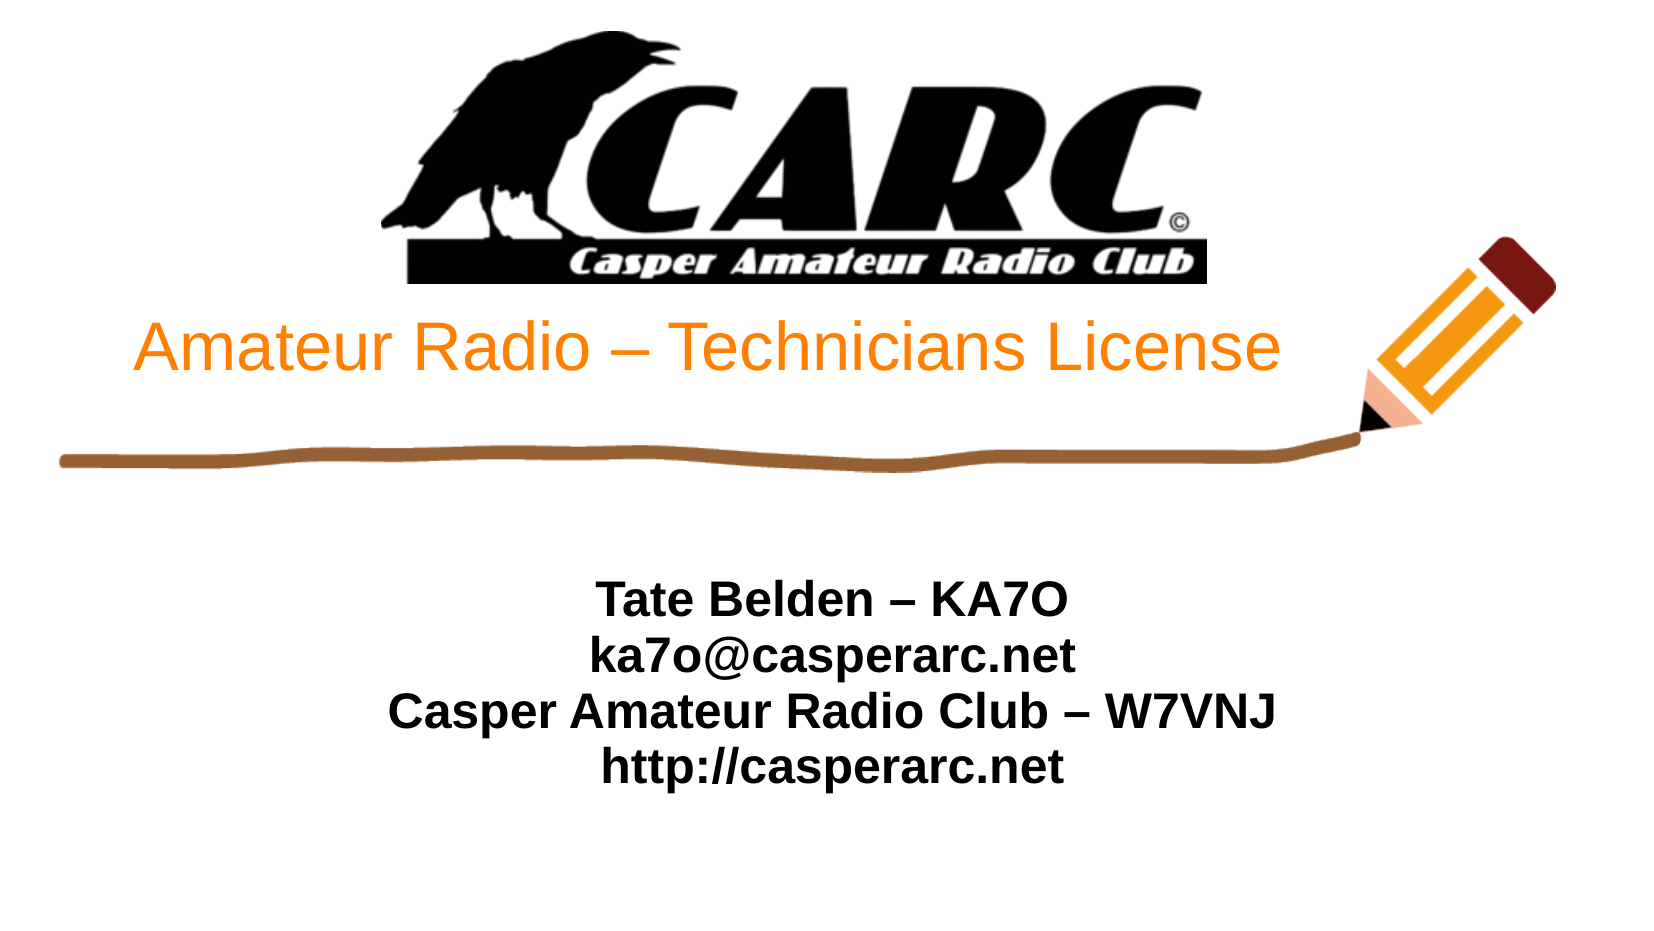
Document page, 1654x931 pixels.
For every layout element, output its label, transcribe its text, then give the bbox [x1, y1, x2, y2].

title Amateur Radio – Technicians License [88, 265, 1329, 429]
text_box Tate Belden – KA7O ka7o@casperarc.net Casper Amateur Radio Club – W7VNJ http://casperarc.net [101, 564, 1564, 802]
picture [59, 31, 1556, 473]
